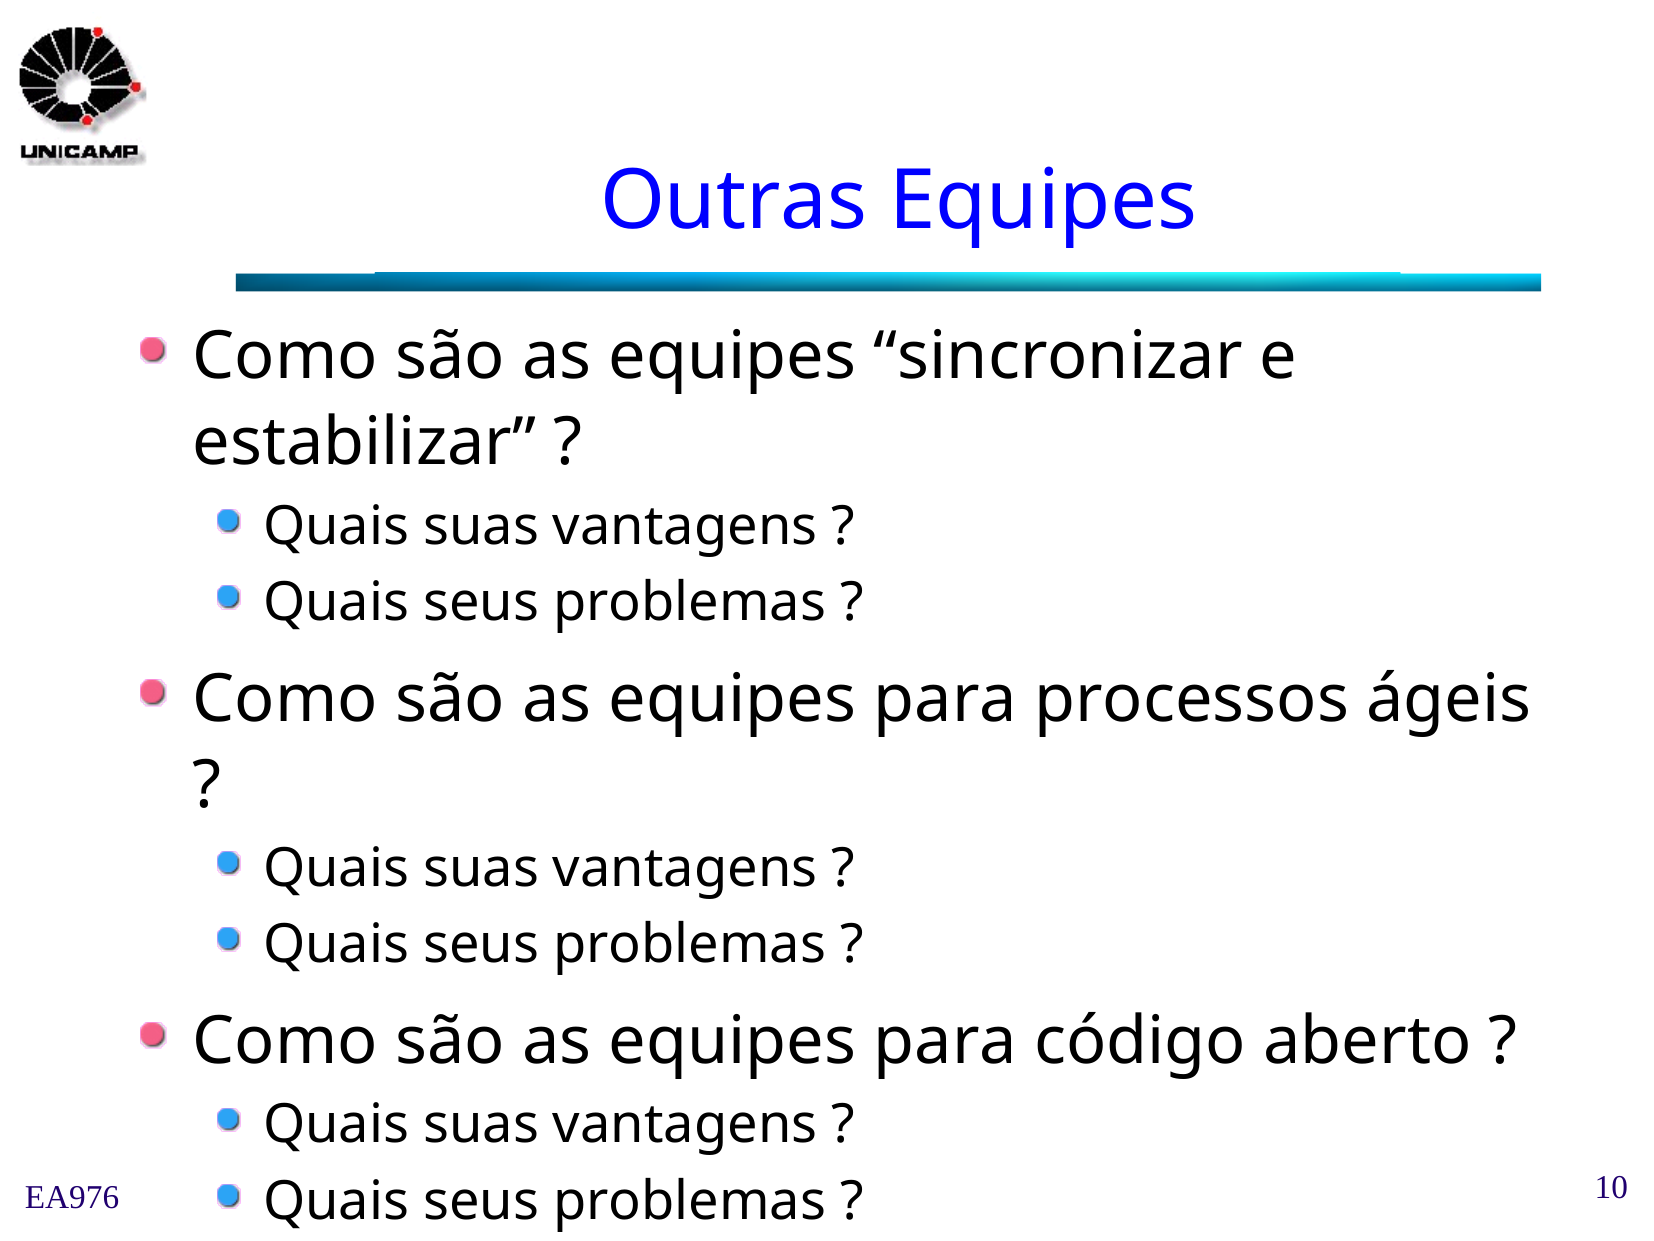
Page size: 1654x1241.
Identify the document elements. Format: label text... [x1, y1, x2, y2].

title Outras Equipes [264, 57, 1534, 250]
picture [125, 272, 1654, 295]
picture [216, 1187, 242, 1210]
list Como são as equipes “sincronizar e estabilizar” ? Quais suas vantagens ? Quais seus problemas ? Como são as equipes para processos ágeis ? Quais suas vantagens ? Quais seus problemas ? Como são as equipes para código aberto ? Quais suas vantagens ? Quais seus problemas ? [121, 309, 1534, 1187]
